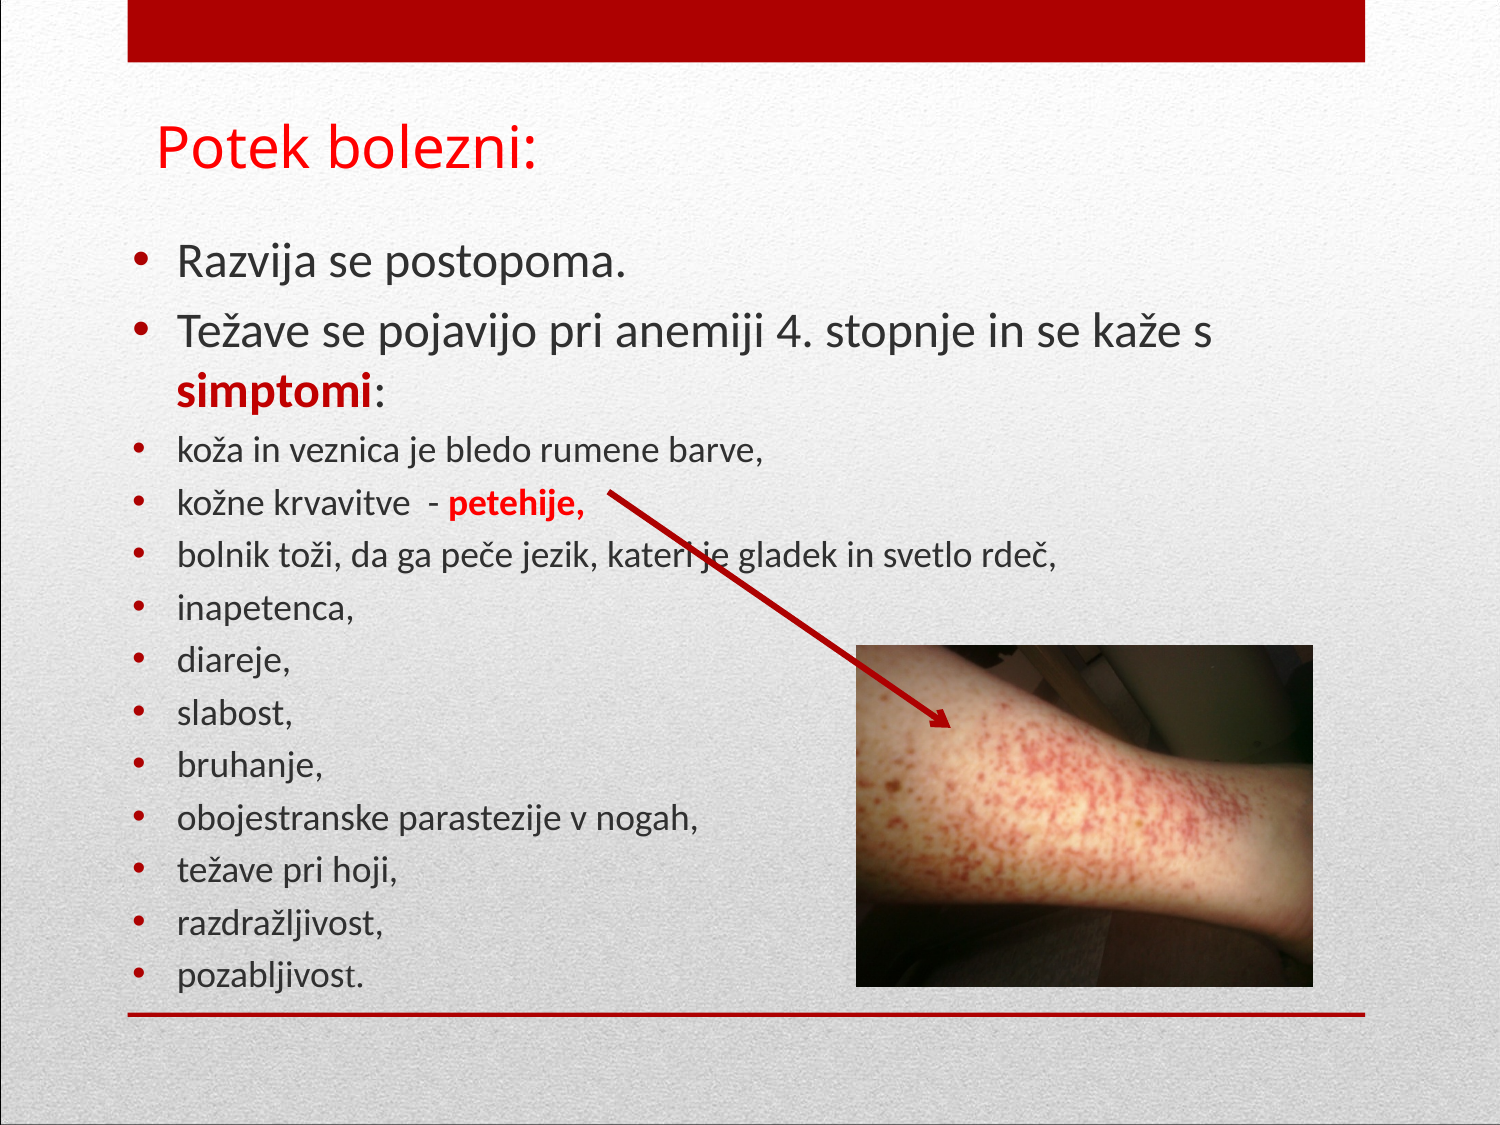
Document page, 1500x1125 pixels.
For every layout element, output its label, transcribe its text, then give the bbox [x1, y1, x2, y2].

picture [0, 0, 1500, 1125]
list Razvija se postopoma. Težave se pojavijo pri anemiji 4. stopnje in se kaže s simptomi: koža in veznica je bledo rumene barve, kožne krvavitve - petehije, bolnik toži, da ga peče jezik, kateri je gladek in svetlo rdeč, inapetenca, diareje, slabost, bruhanje, obojestranske parastezije v nogah, težave pri hoji, razdražljivost, pozabljivost. [117, 210, 1355, 1013]
title Potek bolezni: [140, 82, 1254, 188]
